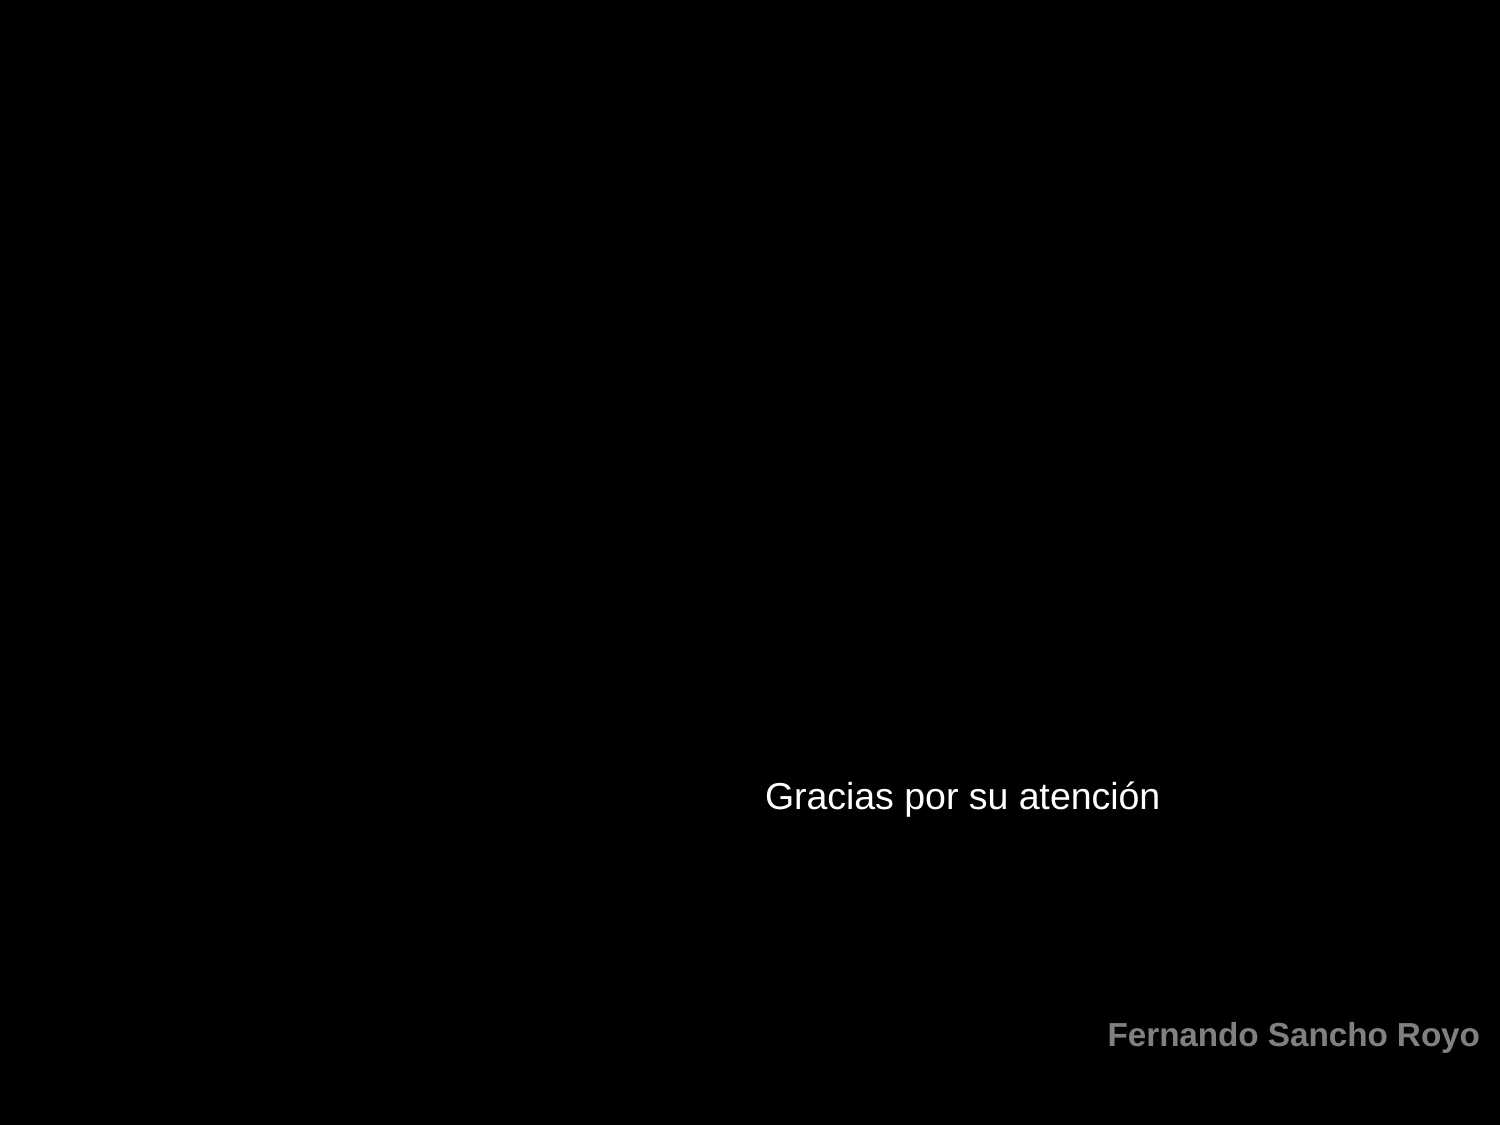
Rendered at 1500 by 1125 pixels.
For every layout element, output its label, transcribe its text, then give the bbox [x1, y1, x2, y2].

text_box Gracias por su atención [750, 764, 1288, 825]
text_box Fernando Sancho Royo [1092, 1005, 1500, 1061]
